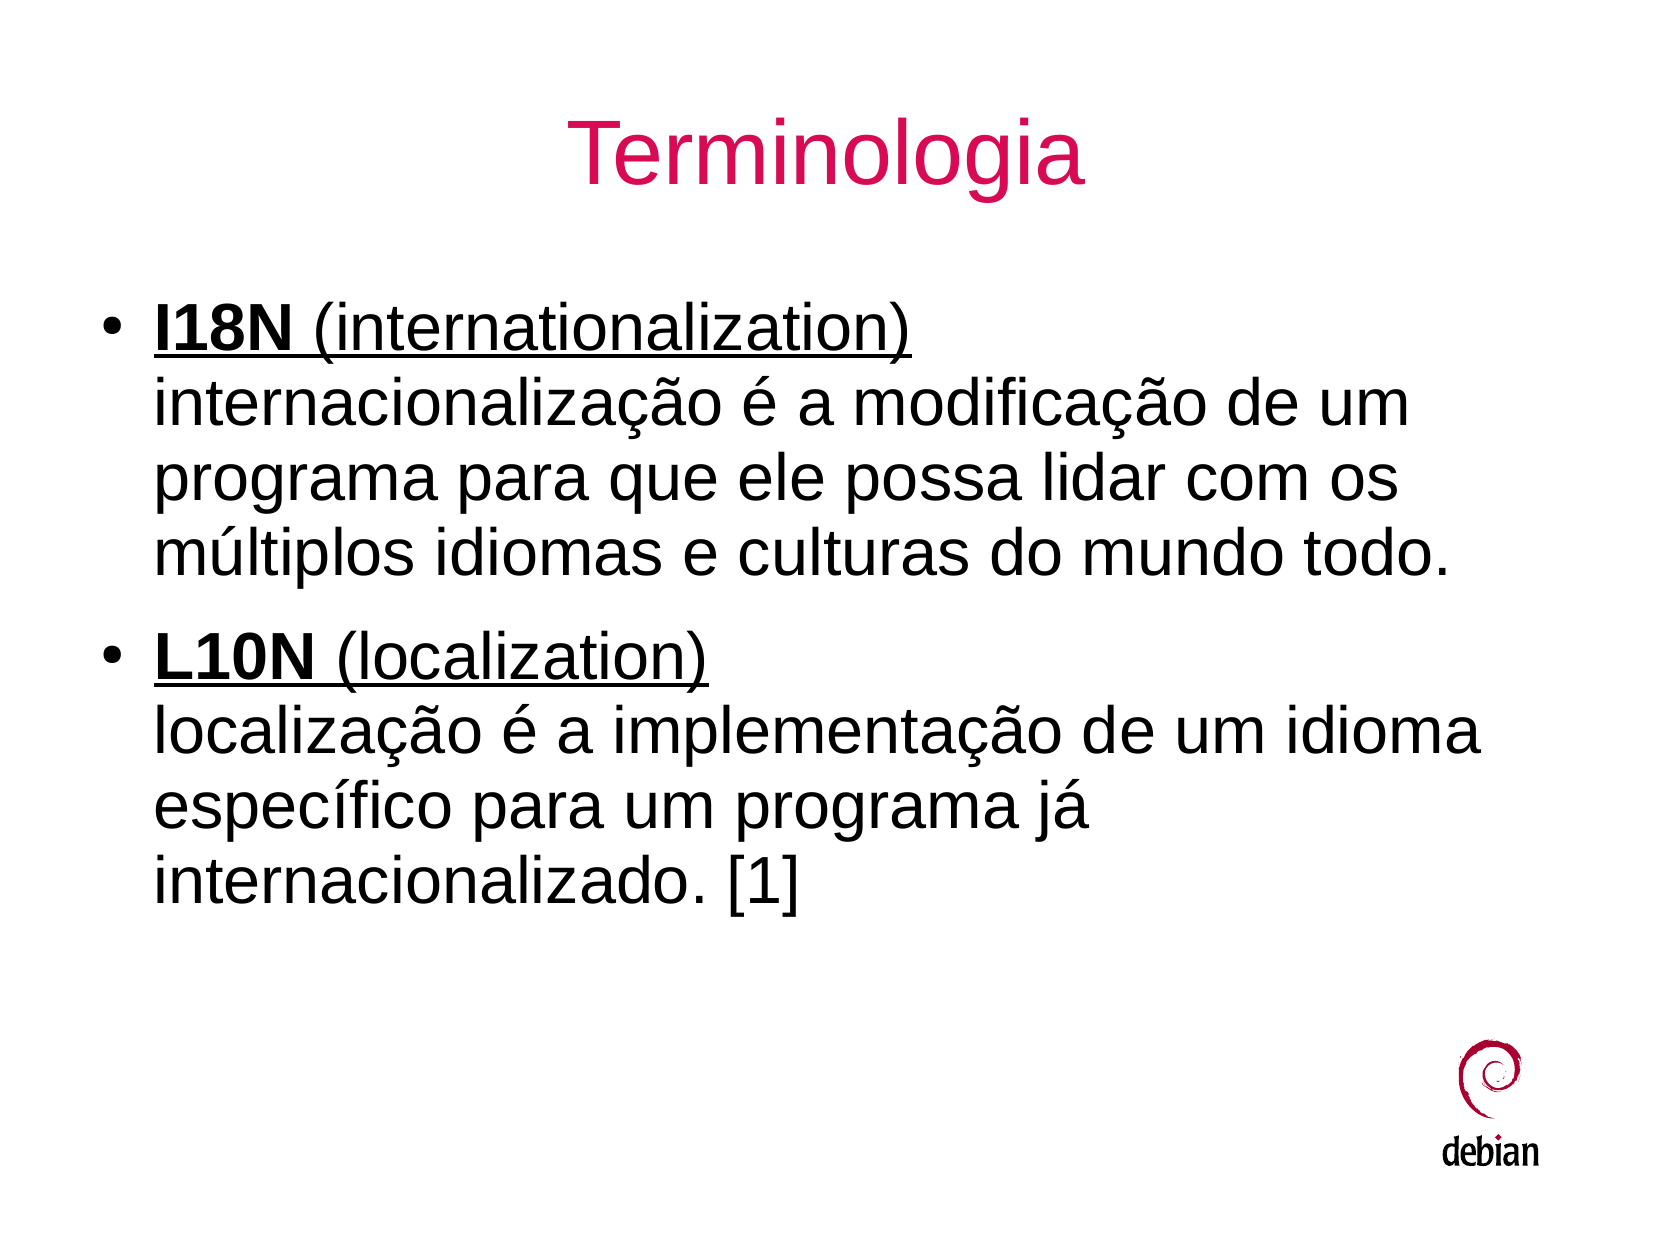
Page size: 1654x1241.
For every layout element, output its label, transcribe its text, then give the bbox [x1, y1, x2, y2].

title Terminologia [82, 49, 1571, 257]
list I18N (internationalization) internacionalização é a modificação de um programa para que ele possa lidar com os múltiplos idiomas e culturas do mundo todo. L10N (localization) localização é a implementação de um idioma específico para um programa já internacionalizado. [1] [82, 290, 1538, 1010]
